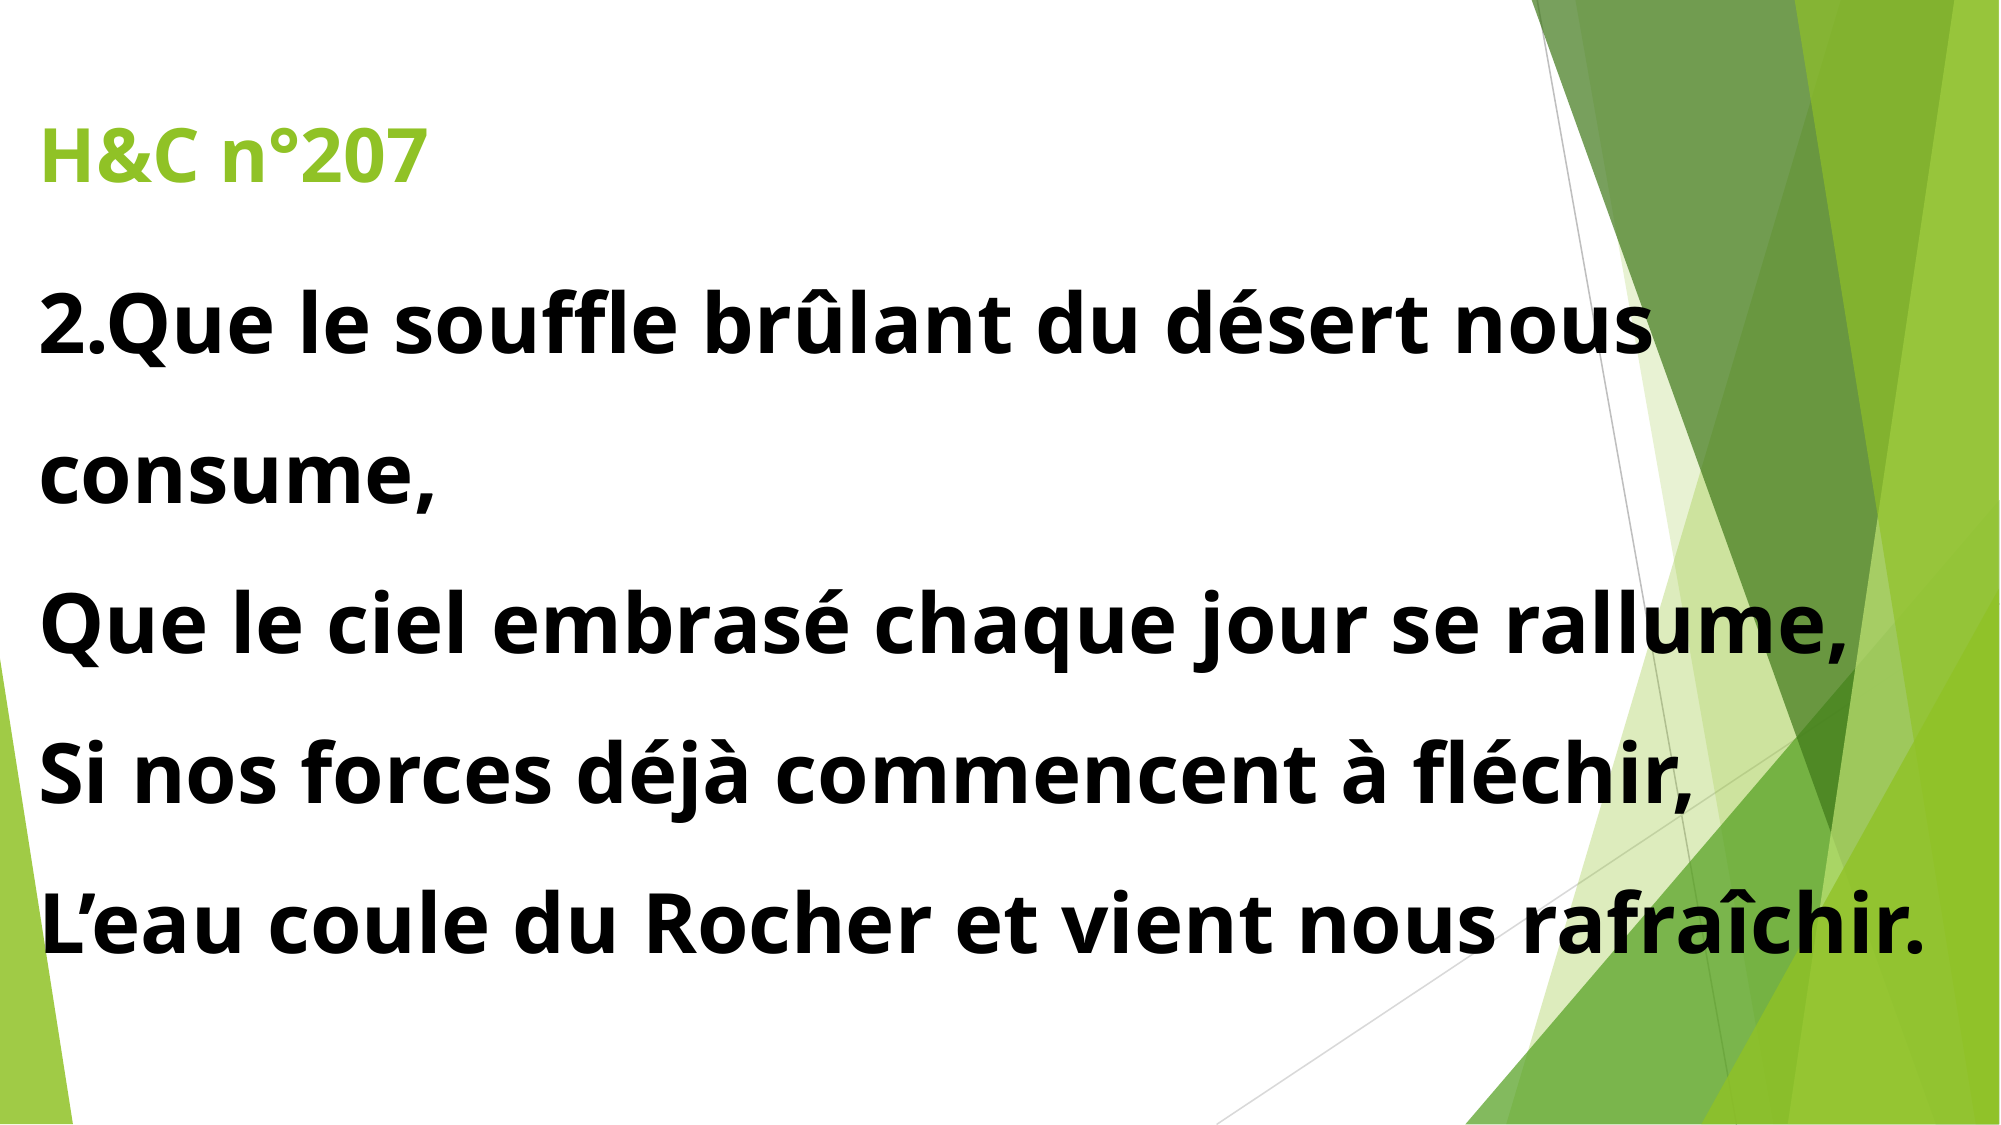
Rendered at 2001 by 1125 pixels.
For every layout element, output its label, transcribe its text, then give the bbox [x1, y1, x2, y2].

text_box 2.Que le souffle brûlant du désert nous consume, Que le ciel embrasé chaque jour se rallume, Si nos forces déjà commencent à fléchir, L’eau coule du Rocher et vient nous rafraîchir. [23, 213, 2001, 1037]
text_box H&C n°207 [23, 99, 1522, 213]
